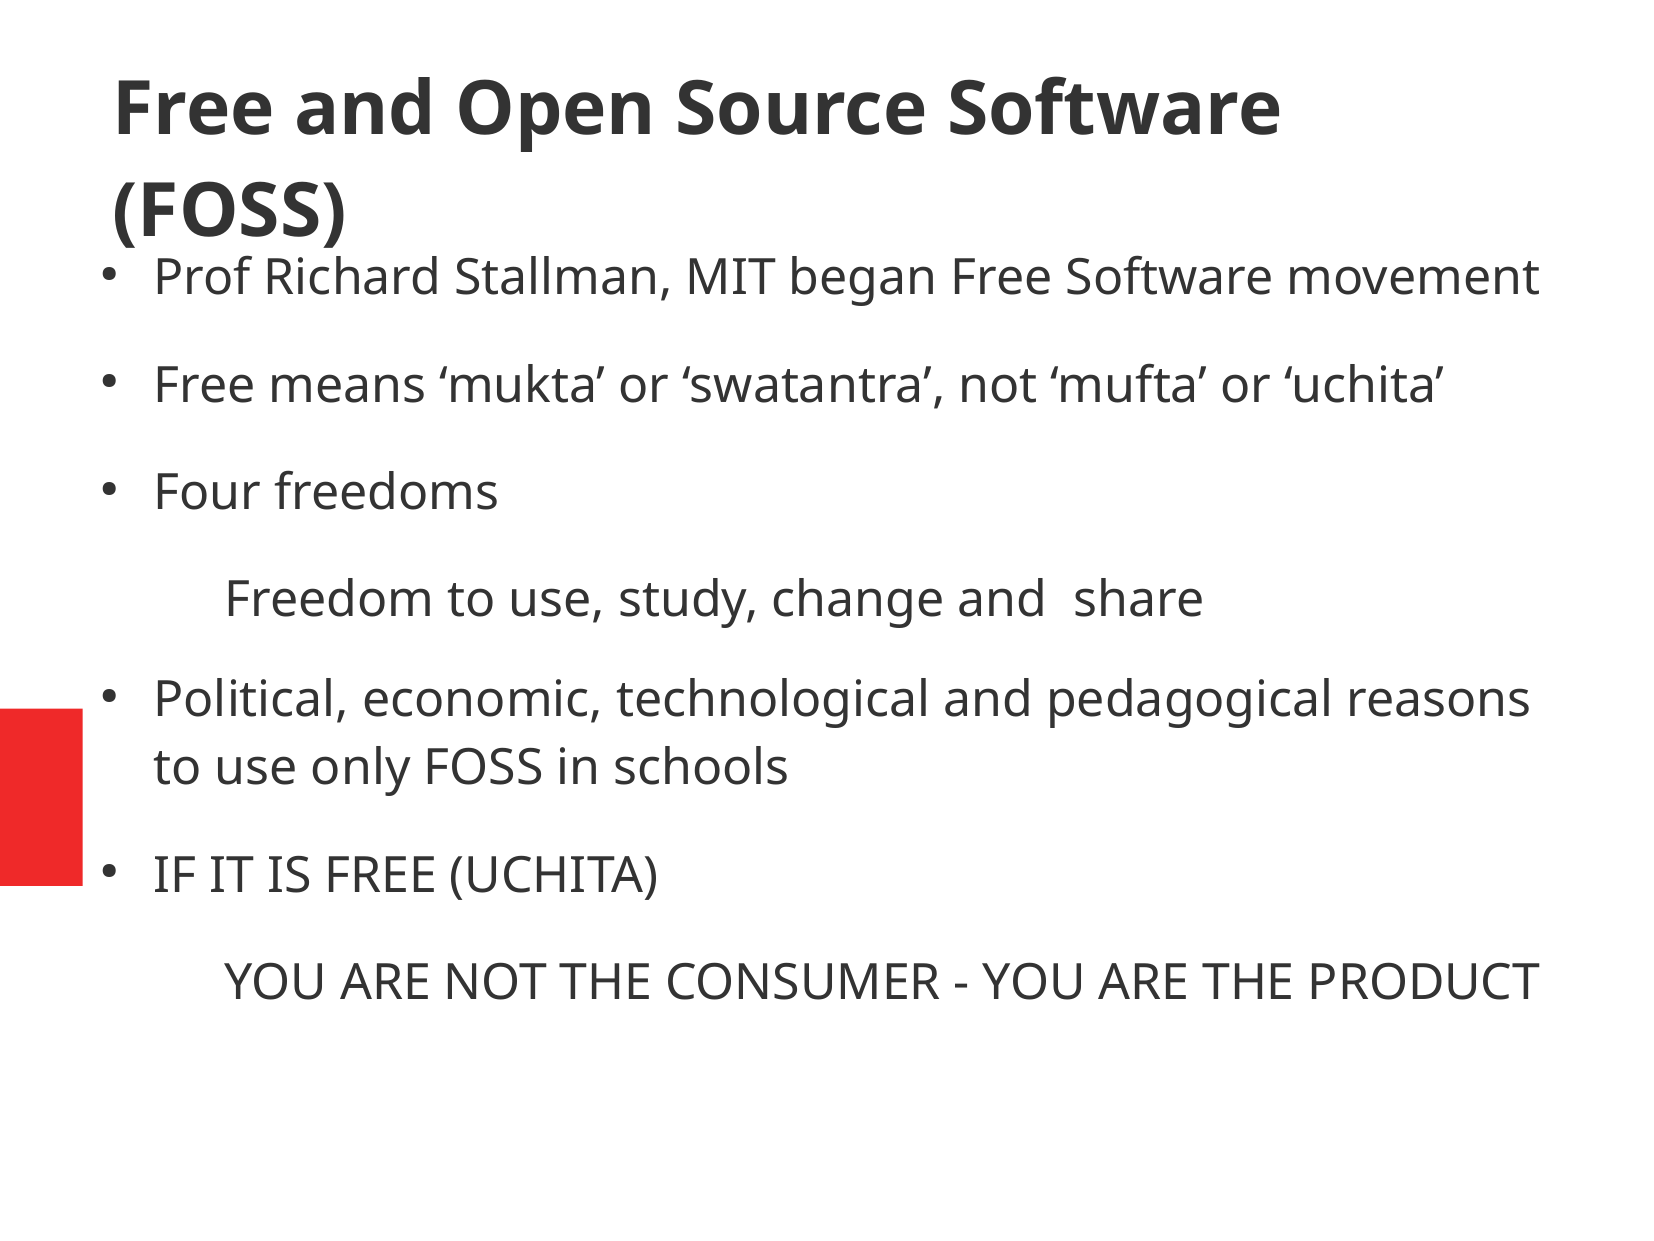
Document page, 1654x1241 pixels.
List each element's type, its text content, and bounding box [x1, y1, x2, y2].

title Free and Open Source Software (FOSS) [112, 38, 1519, 241]
list Prof Richard Stallman, MIT began Free Software movement Free means ‘mukta’ or ‘swatantra’, not ‘mufta’ or ‘uchita’ Four freedoms Freedom to use, study, change and share Political, economic, technological and pedagogical reasons to use only FOSS in schools IF IT IS FREE (UCHITA) YOU ARE NOT THE CONSUMER - YOU ARE THE PRODUCT [82, 241, 1571, 1191]
